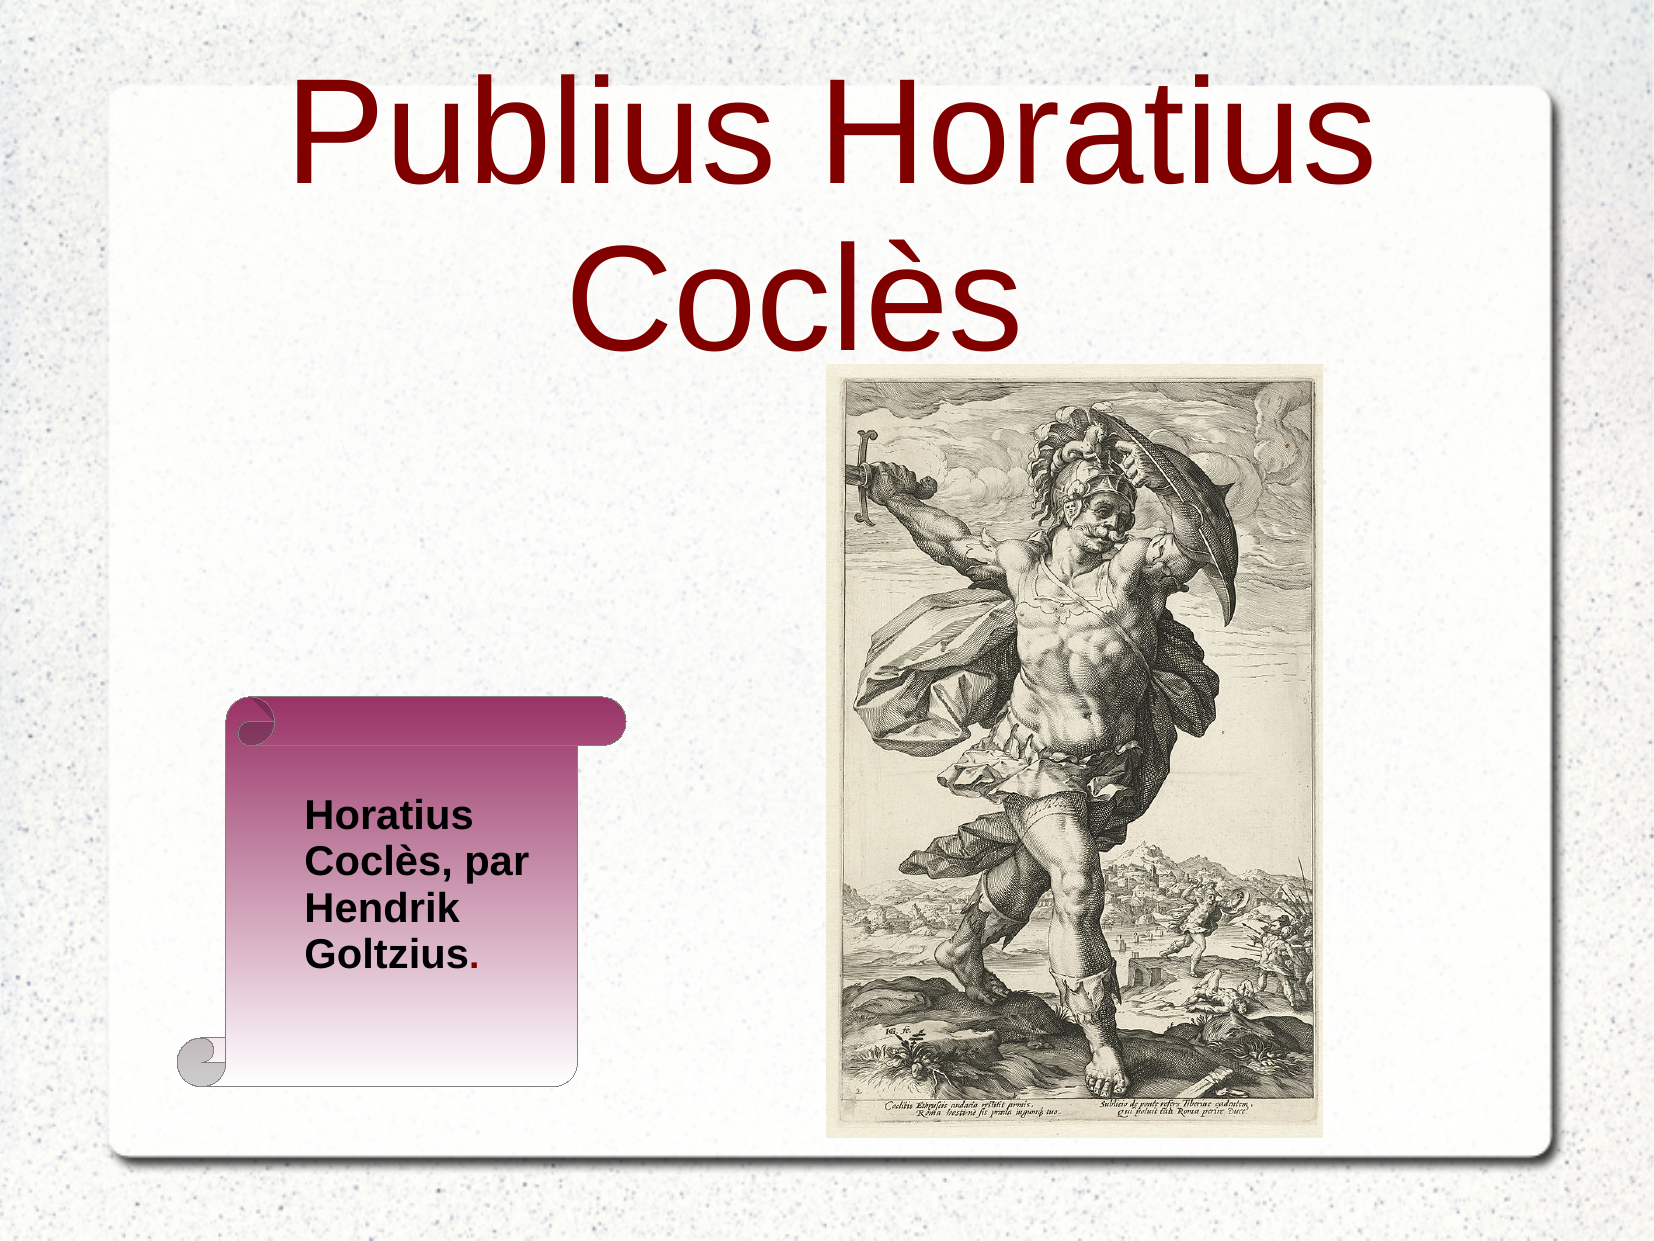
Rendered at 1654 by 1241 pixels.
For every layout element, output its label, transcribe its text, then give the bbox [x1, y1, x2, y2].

text_box [177, 696, 627, 1087]
subtitle Publius Horatius Coclès [0, 0, 1595, 785]
picture [0, 0, 1654, 1241]
text_box Horatius Coclès, par Hendrik Goltzius. [289, 784, 591, 1084]
